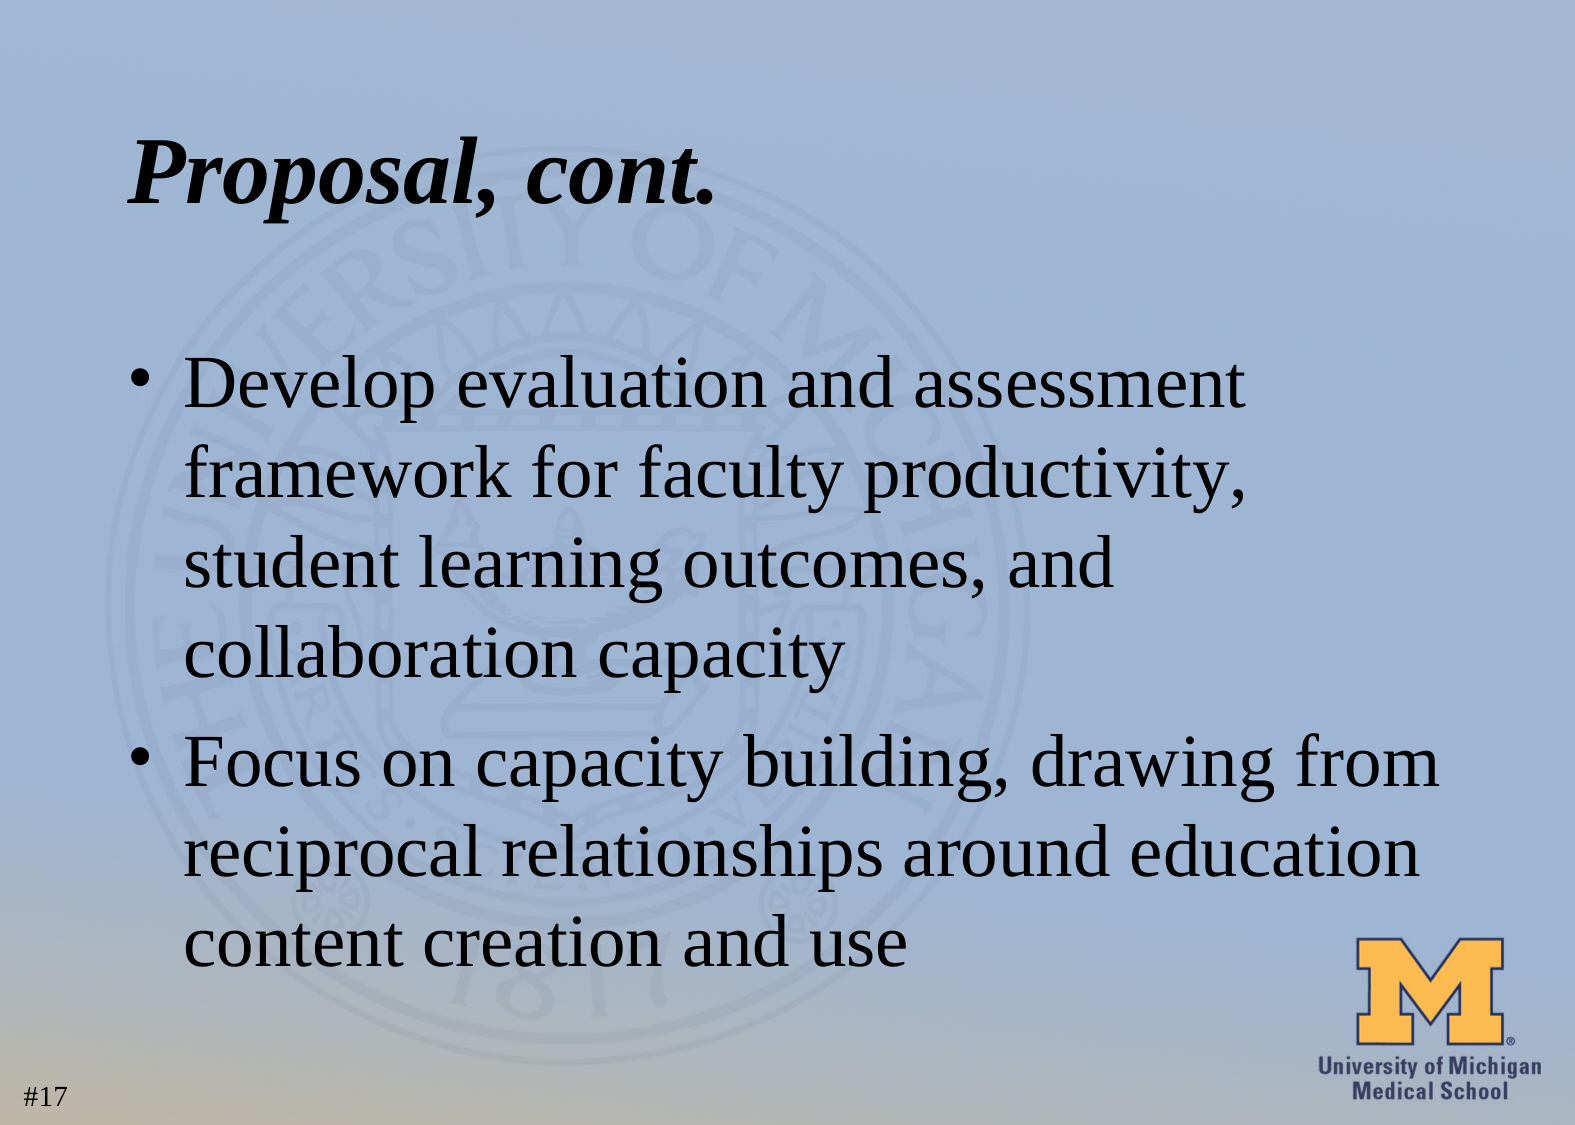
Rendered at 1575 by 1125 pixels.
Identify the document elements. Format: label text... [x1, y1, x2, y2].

picture [0, 0, 1575, 1125]
list Develop evaluation and assessment framework for faculty productivity, student learning outcomes, and collaboration capacity Focus on capacity building, drawing from reciprocal relationships around education content creation and use [112, 324, 1463, 1001]
title Proposal, cont. [112, 99, 1463, 288]
